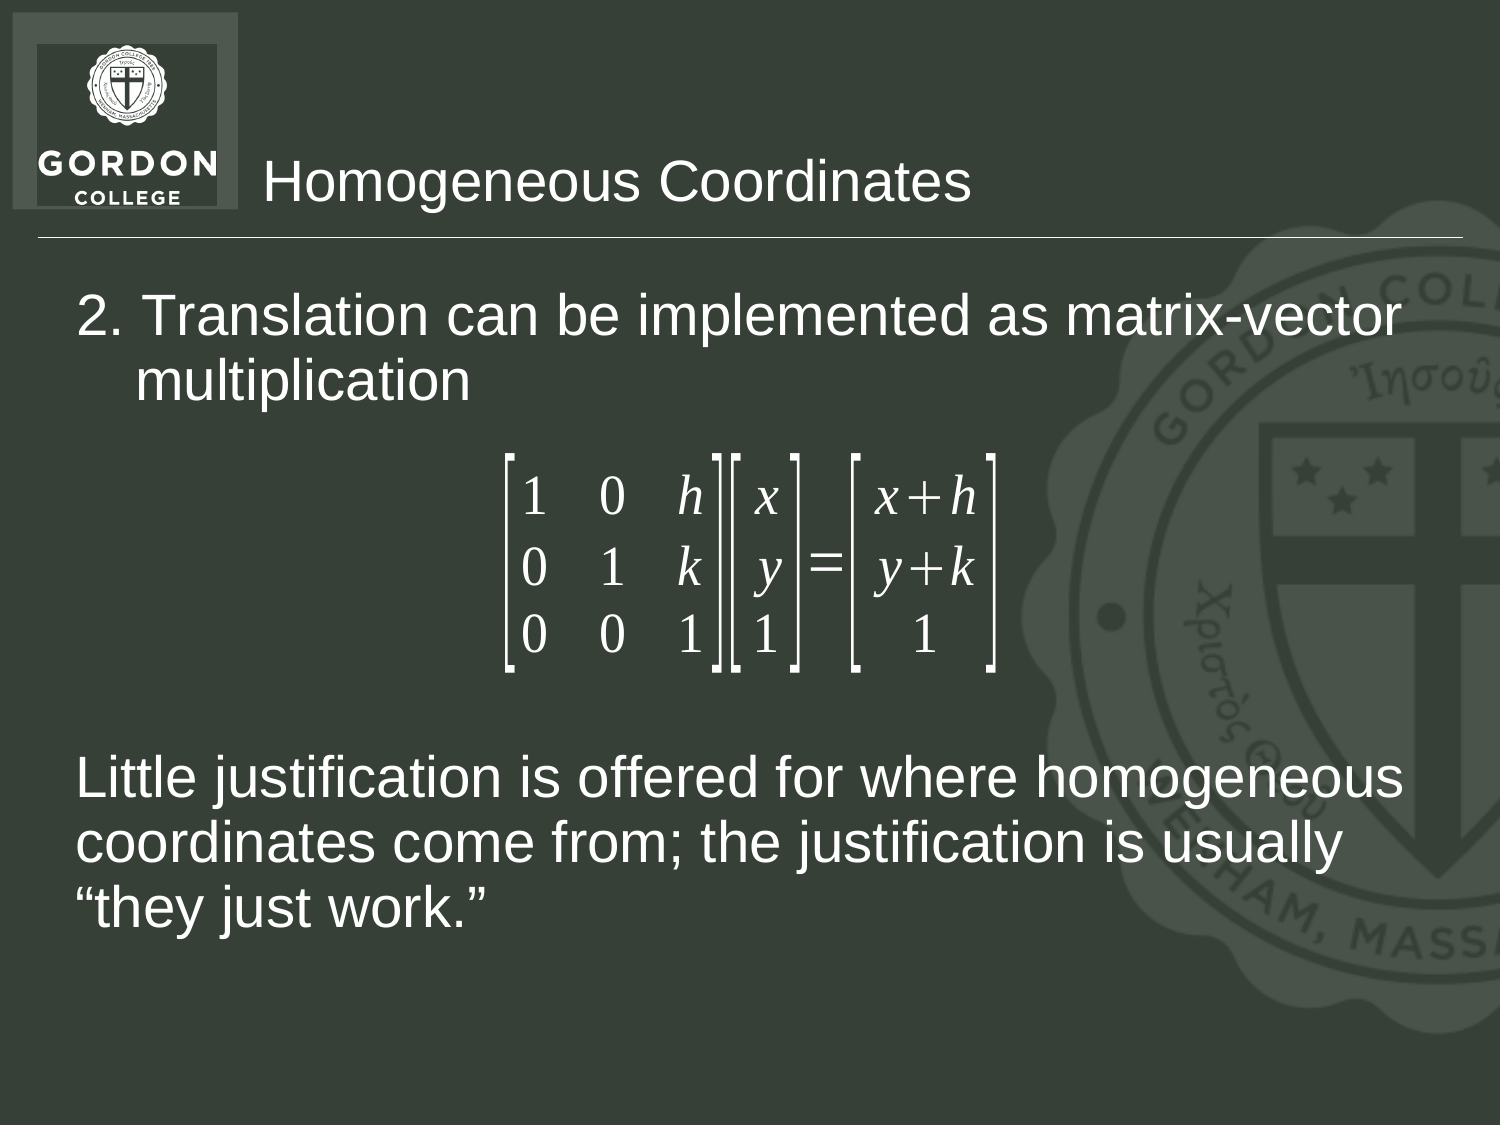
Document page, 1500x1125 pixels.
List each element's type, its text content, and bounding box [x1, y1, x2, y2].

chart [487, 450, 1013, 676]
title Homogeneous Coordinates [262, 145, 1463, 217]
picture [0, 0, 1500, 1125]
subtitle 2. Translation can be implemented as matrix-vector multiplication Little justification is offered for where homogeneous coordinates come from; the justification is usually “they just work.” [75, 282, 1426, 1018]
